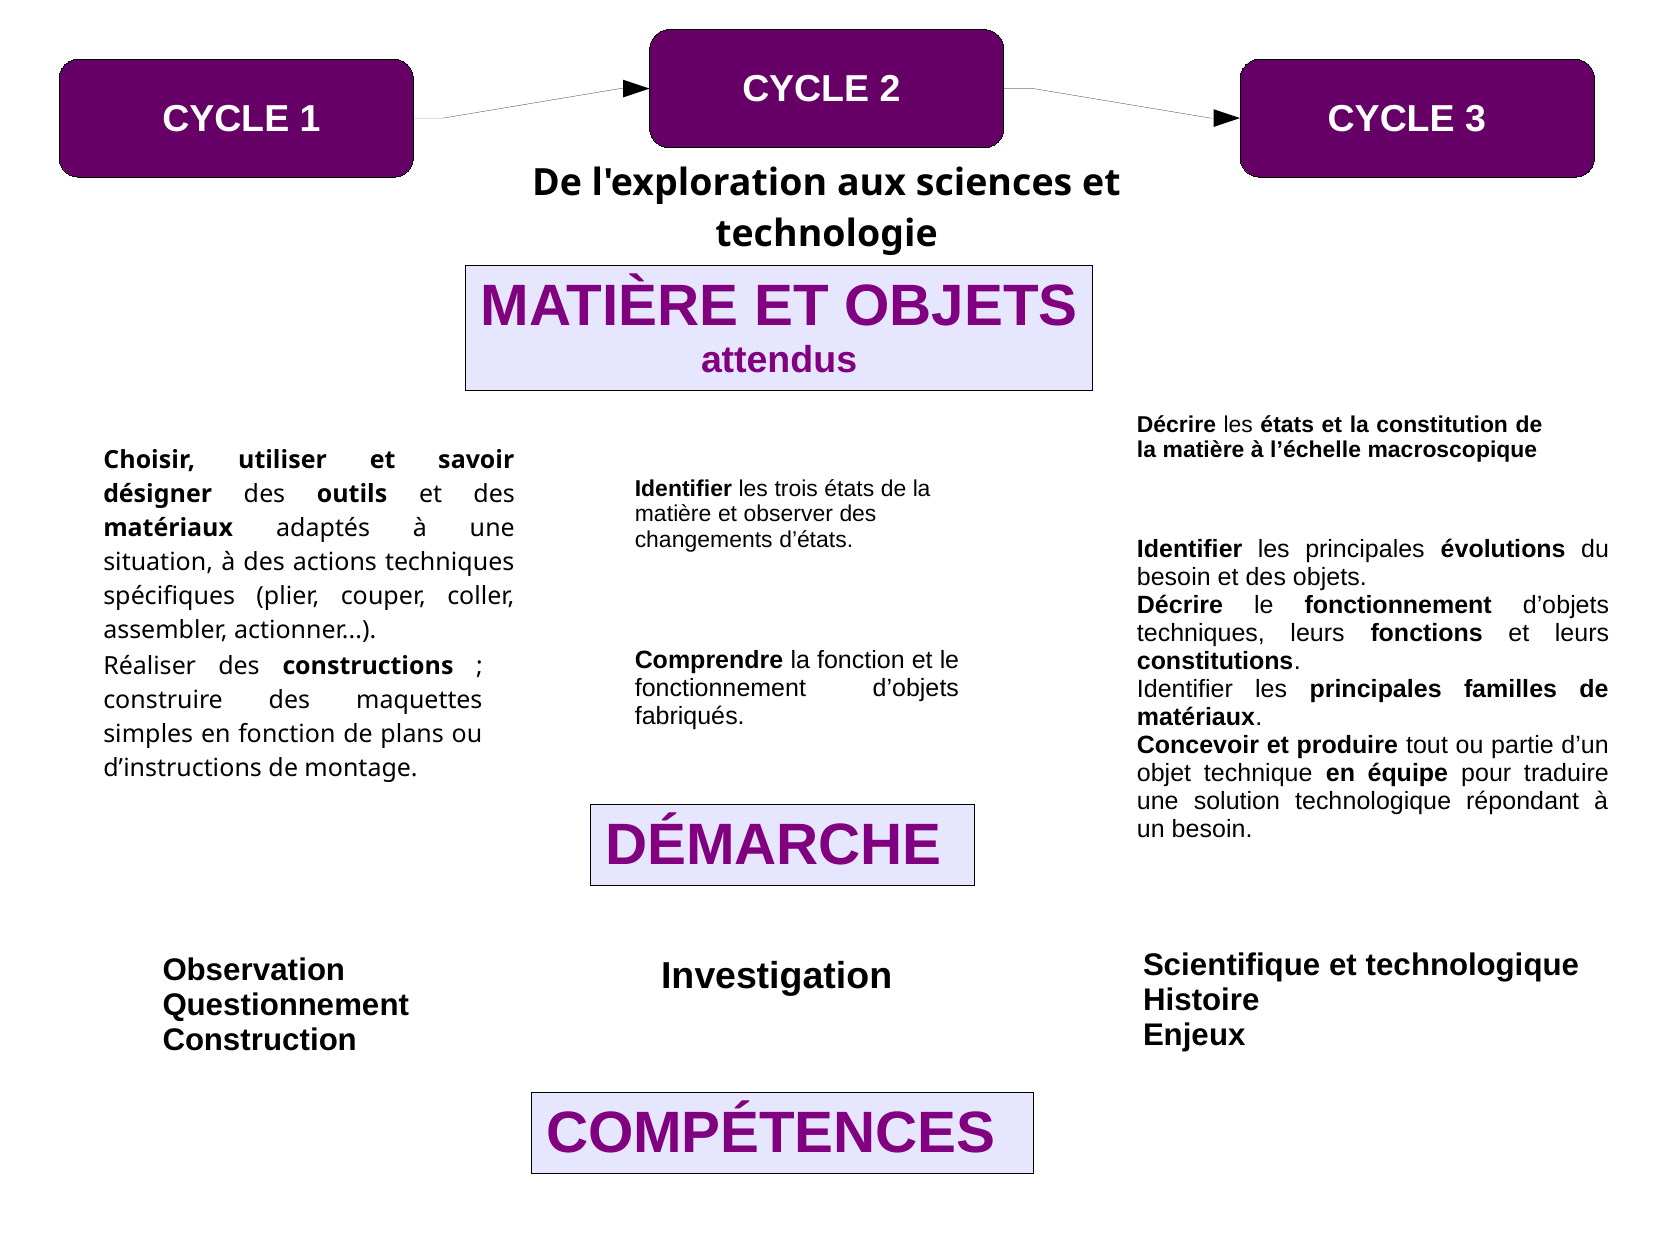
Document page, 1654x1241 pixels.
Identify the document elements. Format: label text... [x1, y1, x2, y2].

text_box Identifier les principales évolutions du besoin et des objets. Décrire le fonctionnement d’objets techniques, leurs fonctions et leurs constitutions. Identifier les principales familles de matériaux. Concevoir et produire tout ou partie d’un objet technique en équipe pour traduire une solution technologique répondant à un besoin. [1122, 527, 1625, 857]
text_box DÉMARCHE [590, 804, 975, 886]
text_box De l'exploration aux sciences et technologie [442, 147, 1211, 247]
text_box CYCLE 1 [59, 59, 414, 178]
text_box Décrire les états et la constitution de la matière à l’échelle macroscopique [1122, 404, 1565, 473]
text_box Identifier les trois états de la matière et observer des changements d’états. [620, 467, 1004, 562]
text_box Observation Questionnement Construction [147, 944, 443, 1068]
text_box Investigation [646, 947, 907, 1006]
text_box Réaliser des constructions ; construire des maquettes simples en fonction de plans ou d’instructions de montage. [88, 640, 502, 768]
text_box CYCLE 2 [649, 29, 1004, 147]
text_box Comprendre la fonction et le fonctionnement d’objets fabriqués. [620, 638, 975, 739]
text_box CYCLE 3 [1240, 59, 1595, 178]
text_box MATIÈRE ET OBJETS attendus [465, 265, 1093, 391]
text_box Choisir, utiliser et savoir désigner des outils et des matériaux adaptés à une situation, à des actions techniques spécifiques (plier, couper, coller, assembler, actionner...). [88, 434, 532, 591]
text_box Scientifique et technologique Histoire Enjeux [1128, 940, 1595, 1063]
text_box COMPÉTENCES [531, 1092, 1034, 1174]
